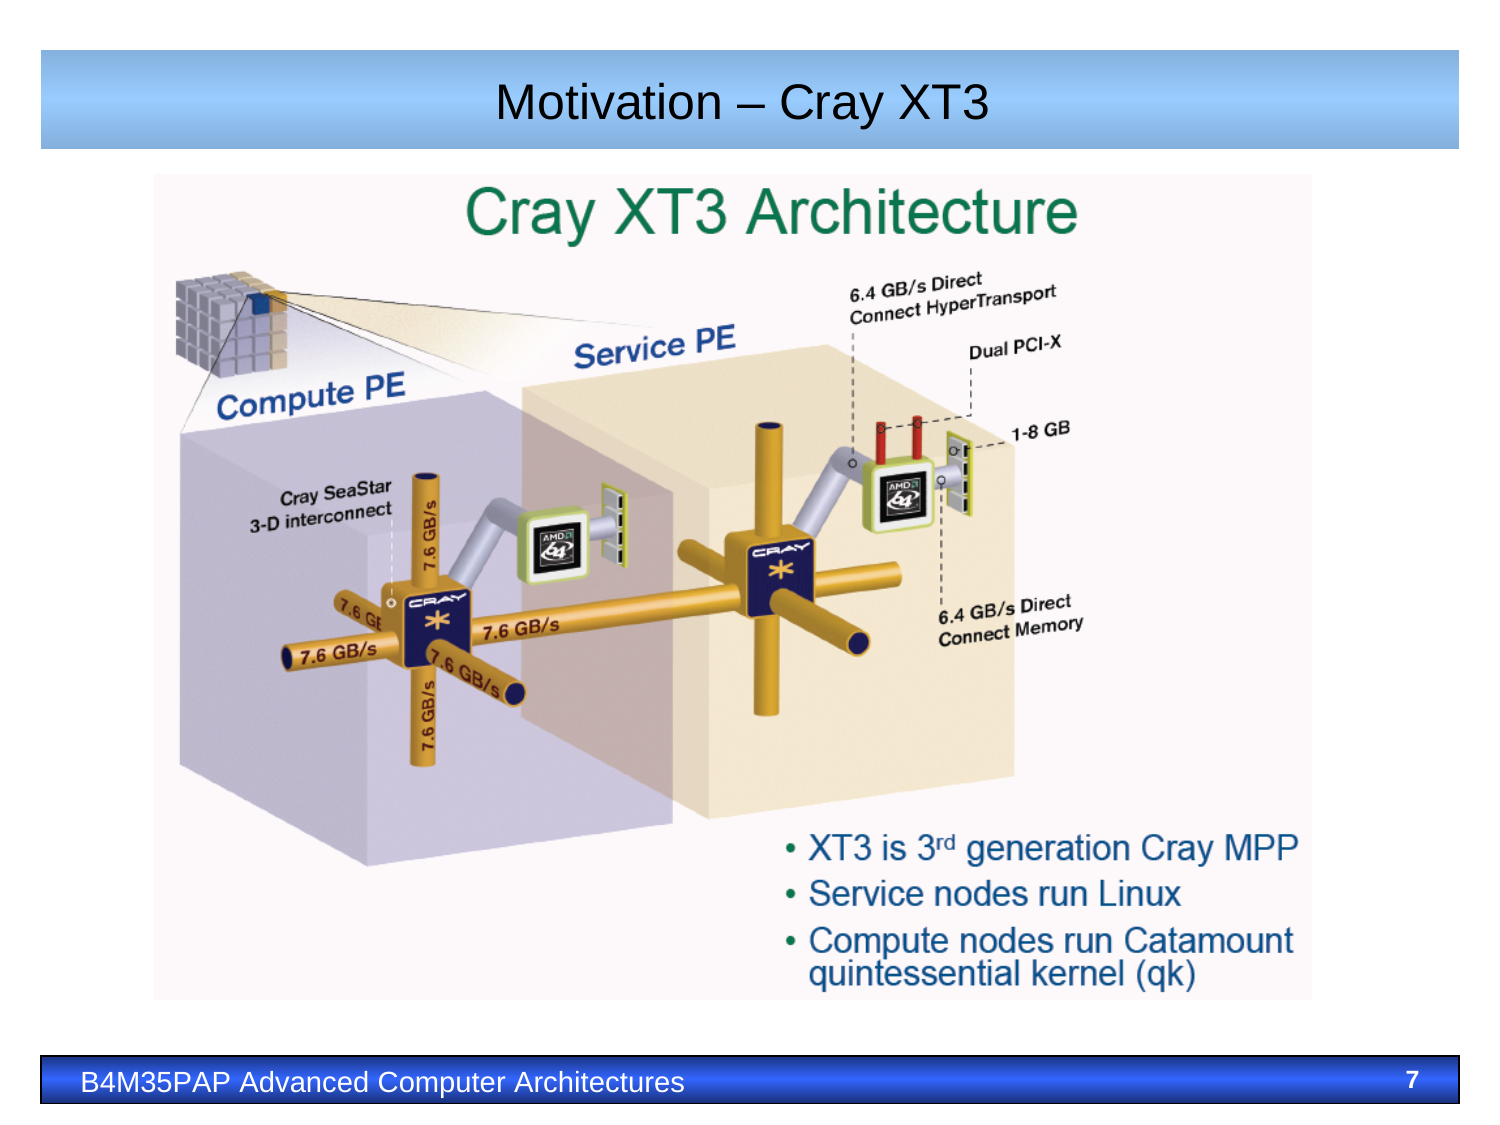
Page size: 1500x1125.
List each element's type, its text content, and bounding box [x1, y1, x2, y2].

title Motivation – Cray XT3 [41, 50, 1459, 149]
chart [154, 174, 1312, 1000]
